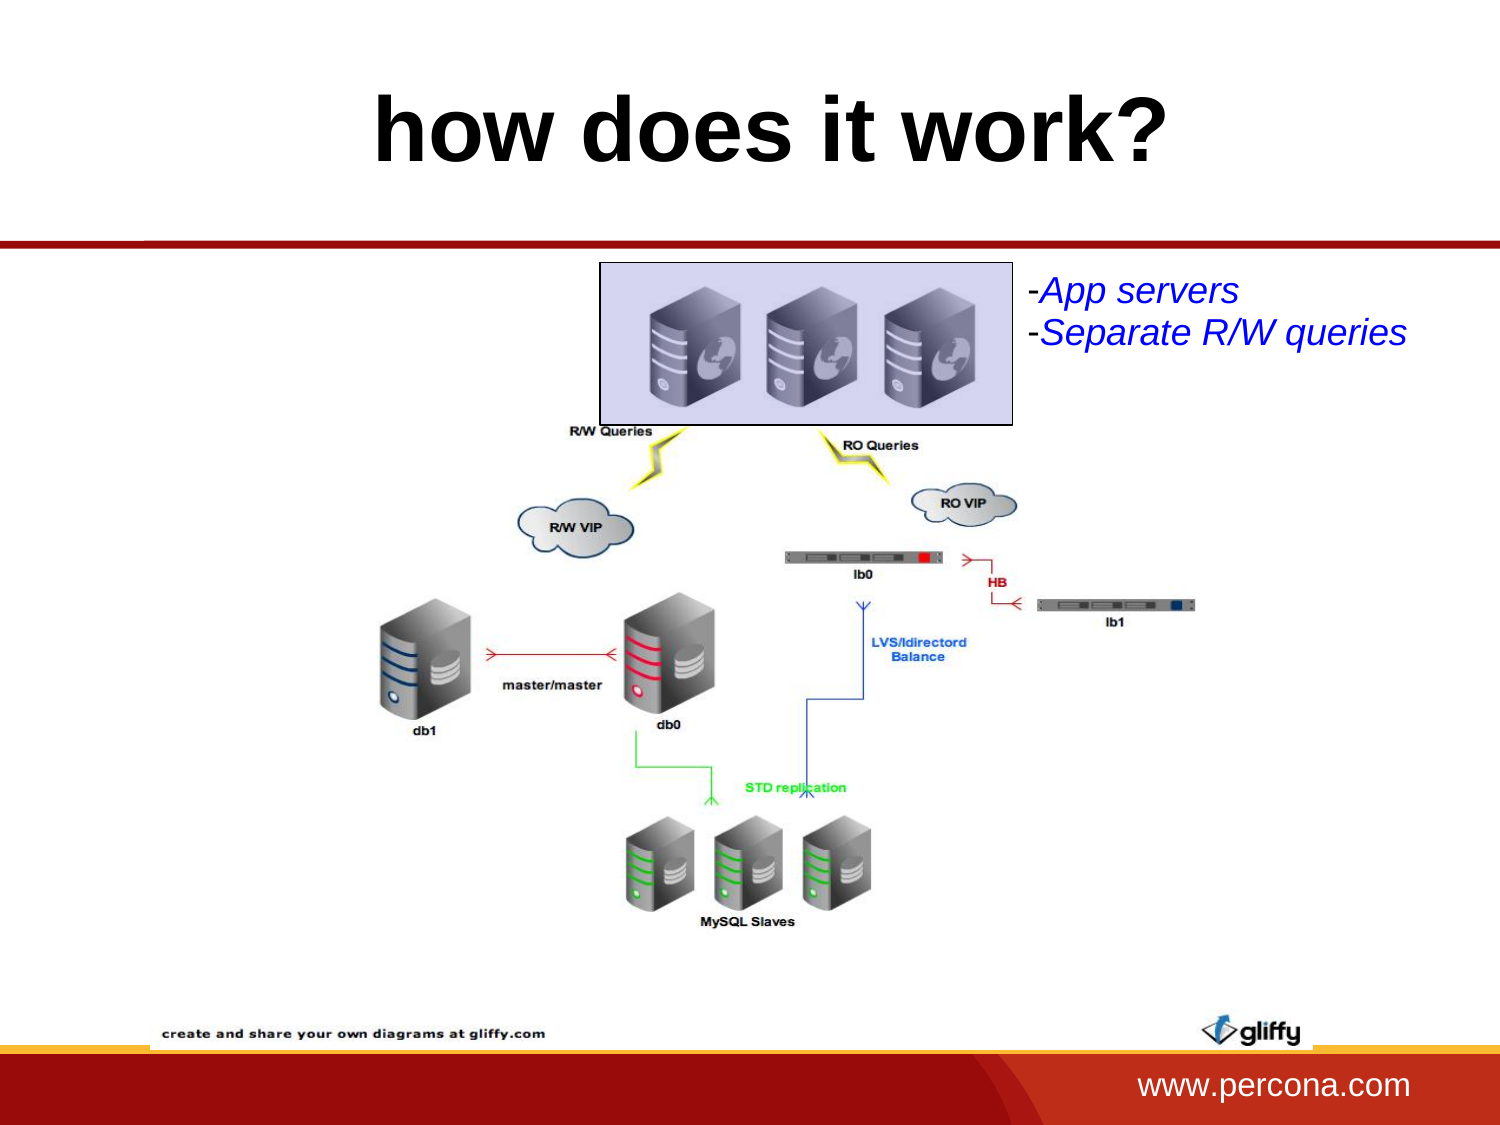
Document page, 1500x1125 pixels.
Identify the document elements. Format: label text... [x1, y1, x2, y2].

title how does it work? [41, 6, 1471, 243]
text_box App servers Separate R/W queries [1012, 262, 1500, 362]
text_box [150, 262, 1313, 1051]
